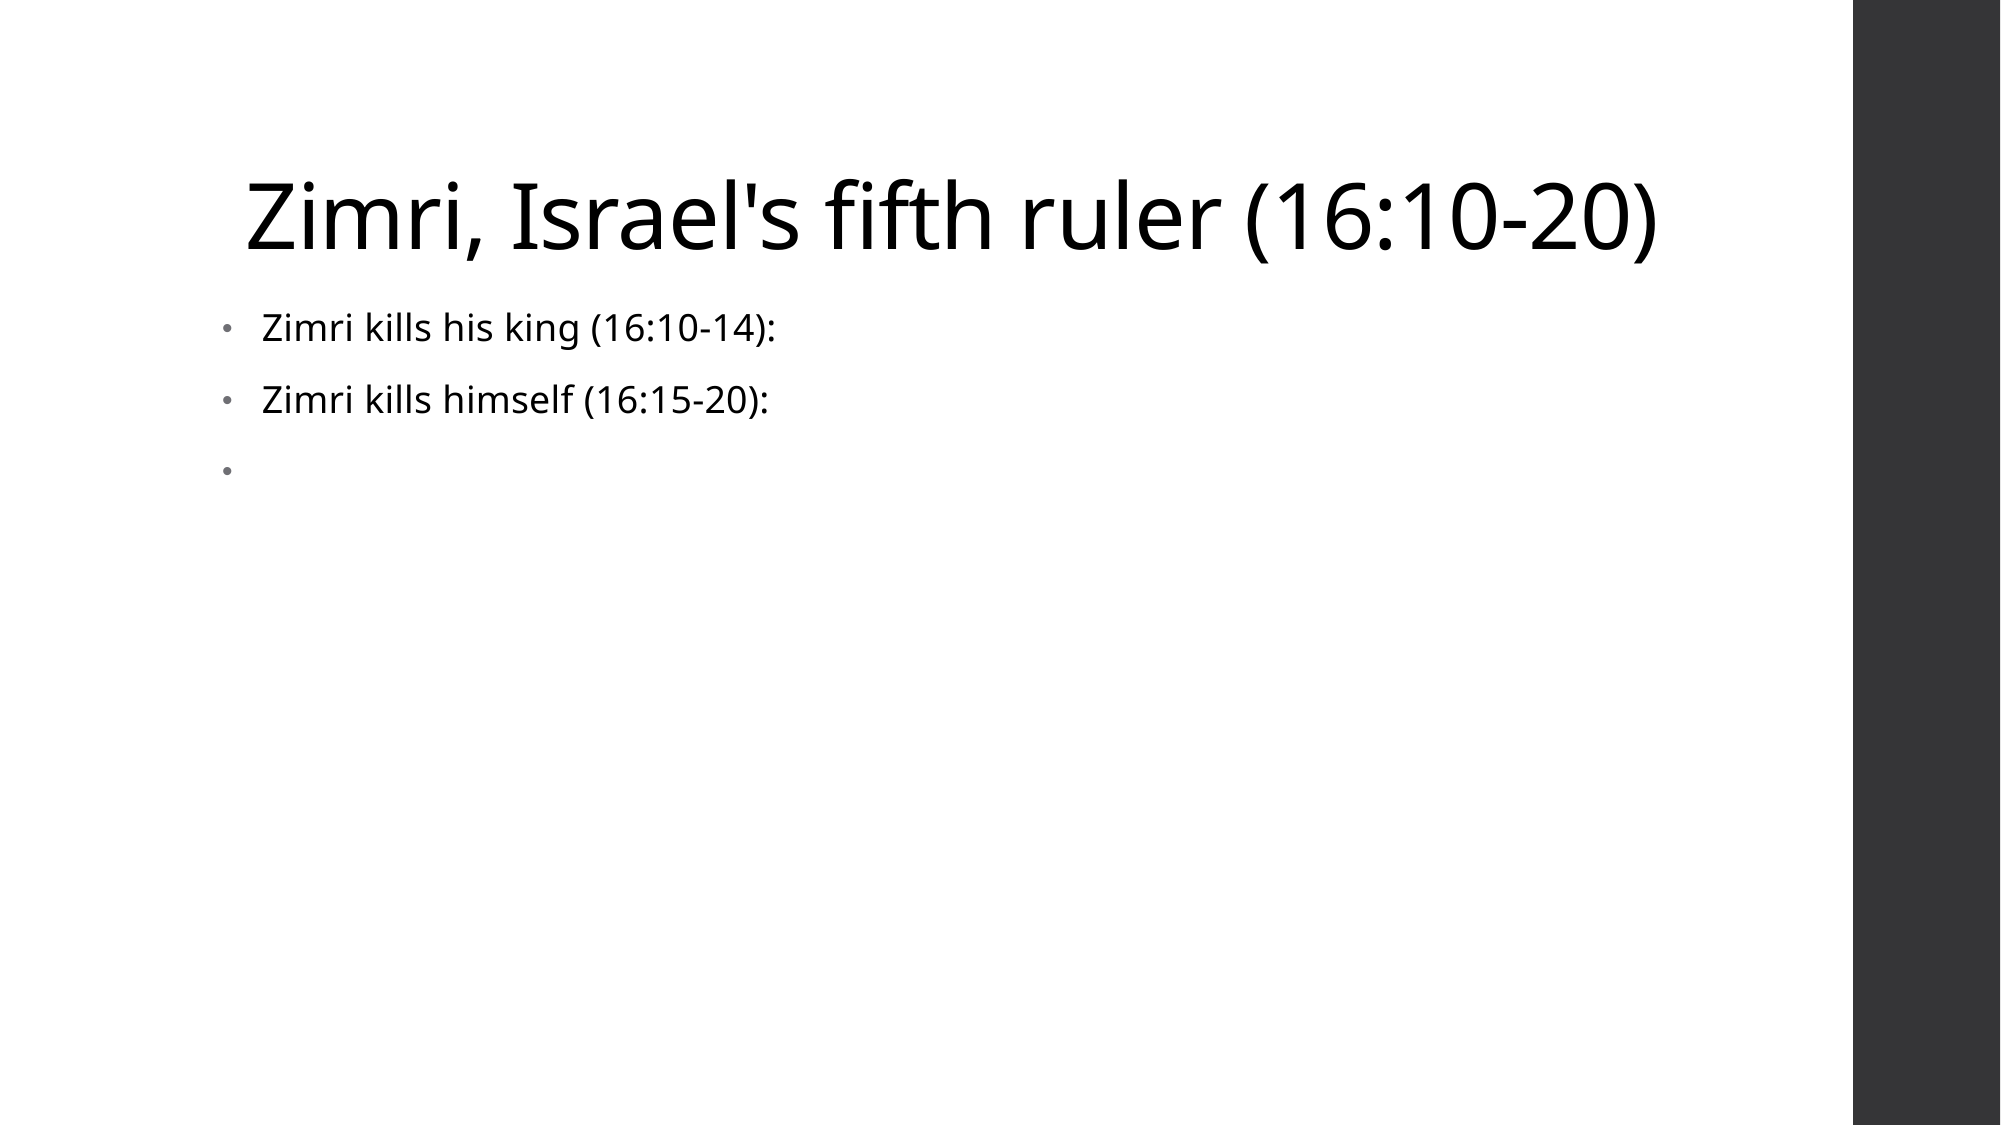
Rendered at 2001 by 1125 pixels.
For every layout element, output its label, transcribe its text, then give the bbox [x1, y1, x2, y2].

list Zimri kills his king (16:10-14): Zimri kills himself (16:15-20): [206, 299, 1617, 1014]
title Zimri, Israel's fifth ruler (16:10-20) [206, 60, 1797, 278]
